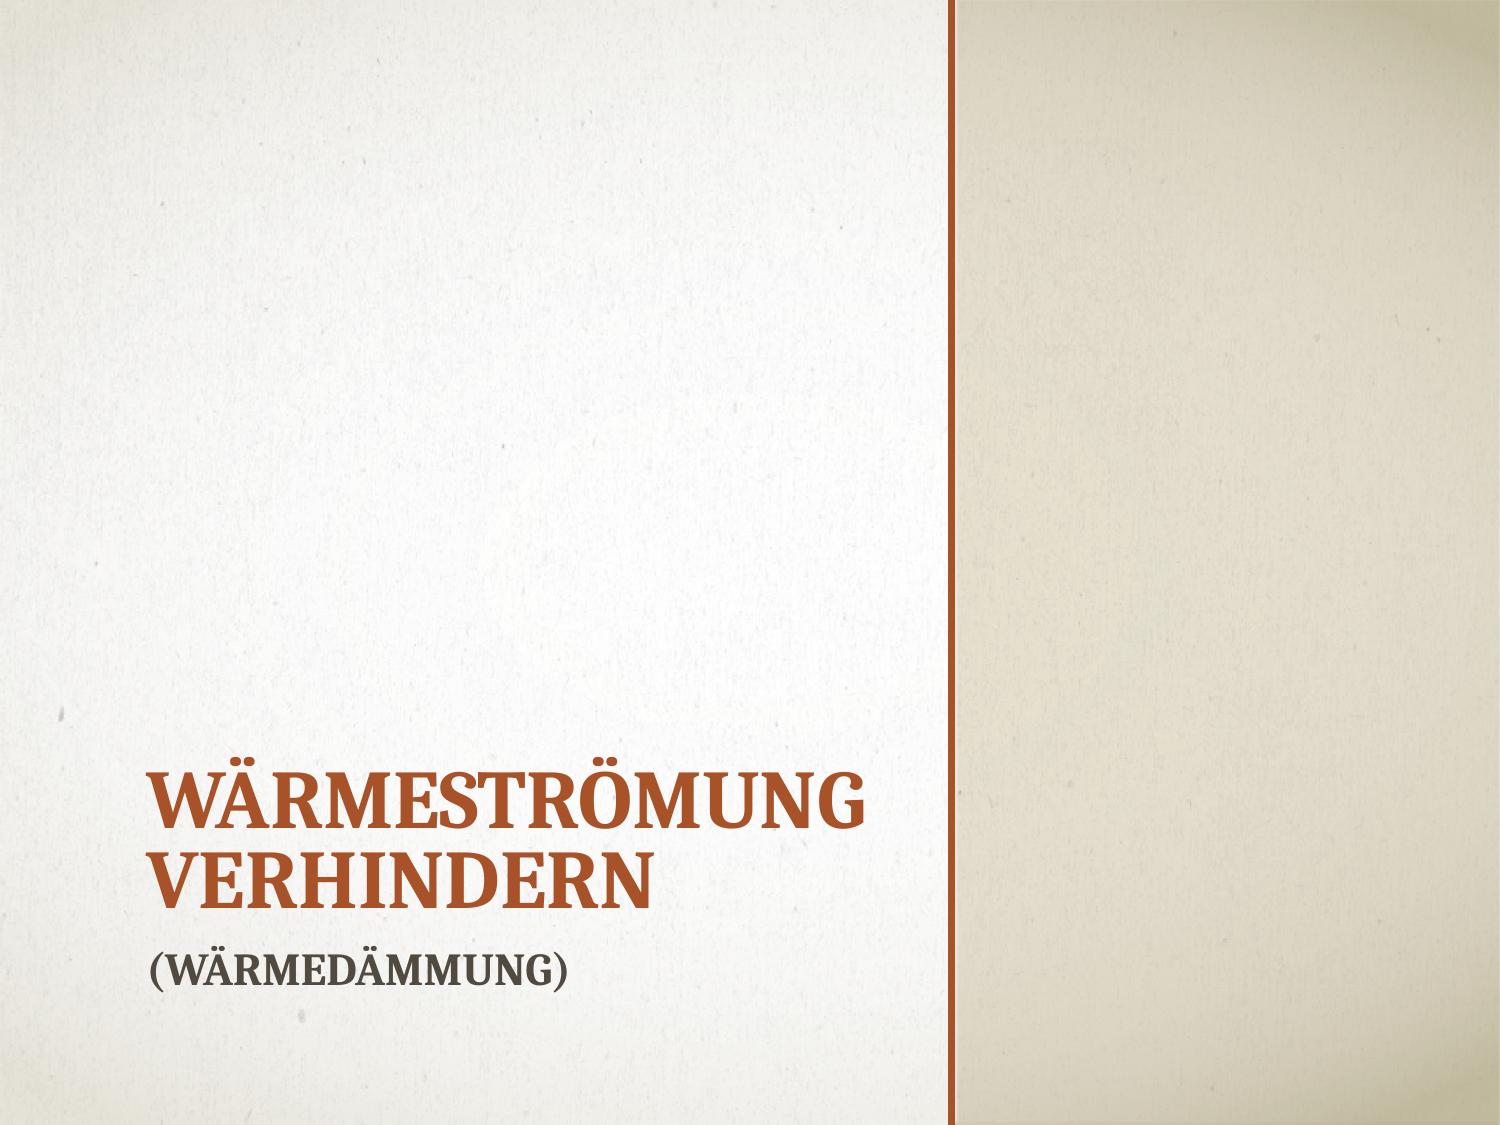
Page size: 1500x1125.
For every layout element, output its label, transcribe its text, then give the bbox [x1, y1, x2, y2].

list (Wärmedämmung) [131, 932, 863, 1000]
picture [0, 0, 948, 1125]
title Wärmeströmung verhindern [131, 256, 1194, 932]
picture [955, 0, 1500, 1125]
